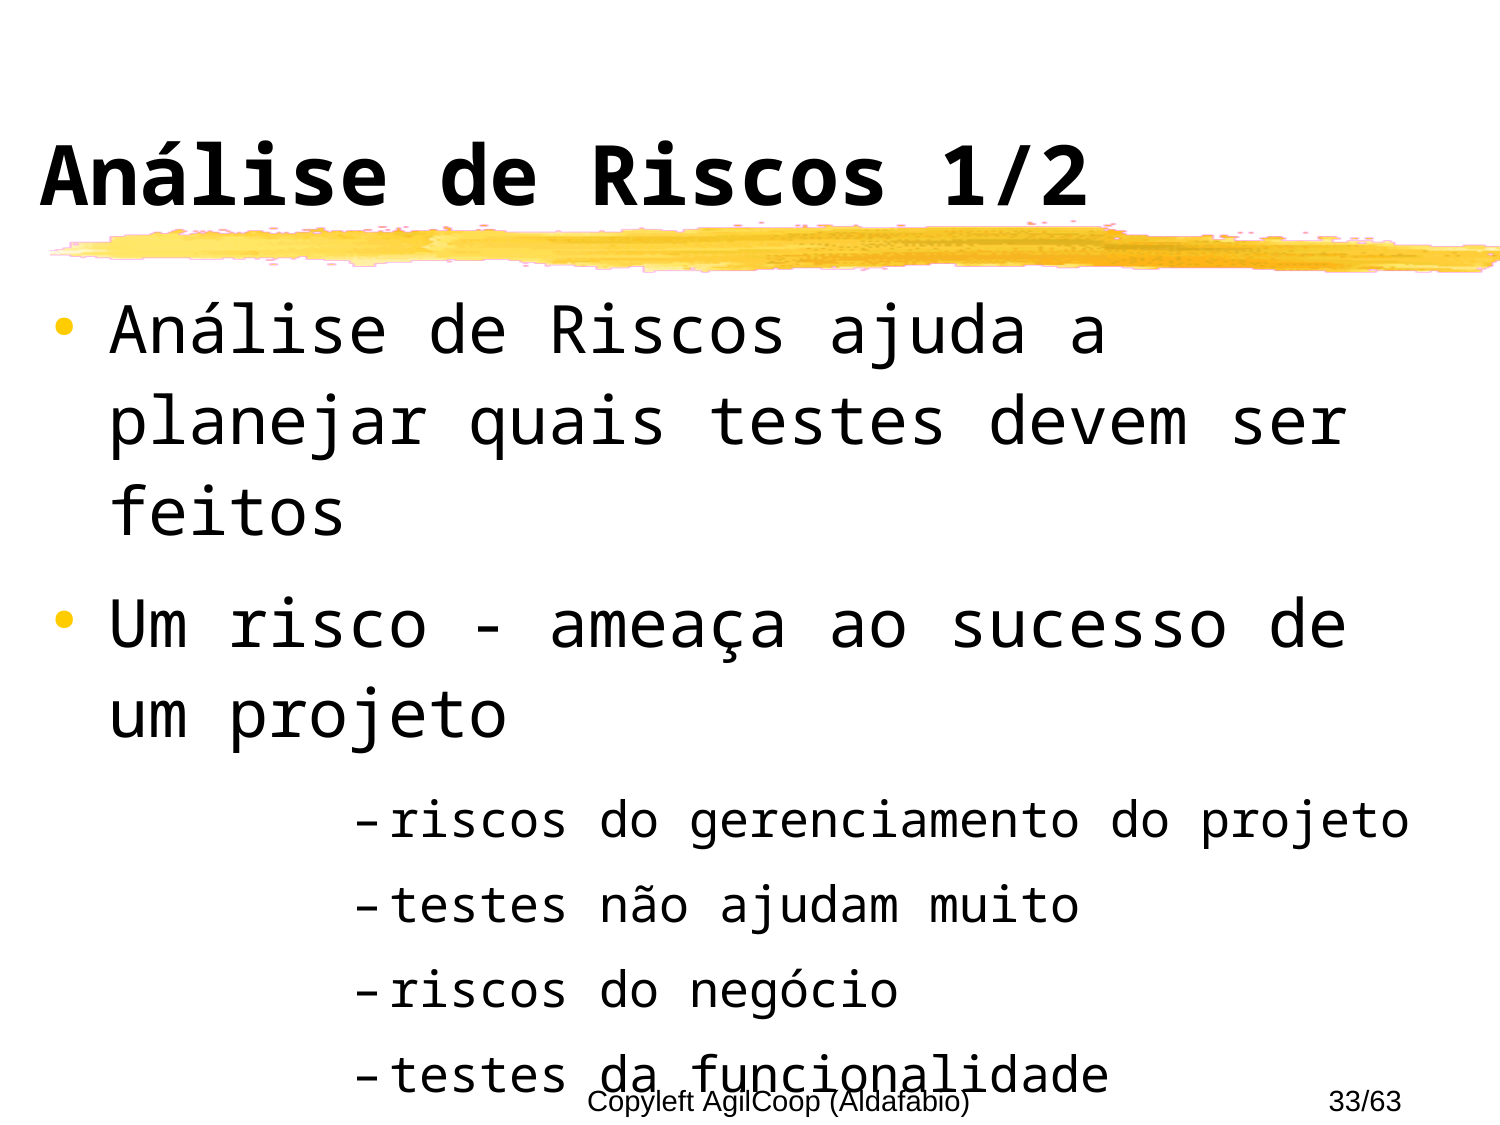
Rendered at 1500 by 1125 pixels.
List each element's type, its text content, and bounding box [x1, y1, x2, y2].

picture [50, 215, 1500, 284]
list Análise de Riscos ajuda a planejar quais testes devem ser feitos Um risco - ameaça ao sucesso de um projeto riscos do gerenciamento do projeto testes não ajudam muito riscos do negócio testes da funcionalidade riscos técnicos testes unitários, das classes, componentes, etc. [37, 275, 1463, 1025]
title Análise de Riscos 1/2 [24, 74, 1488, 238]
